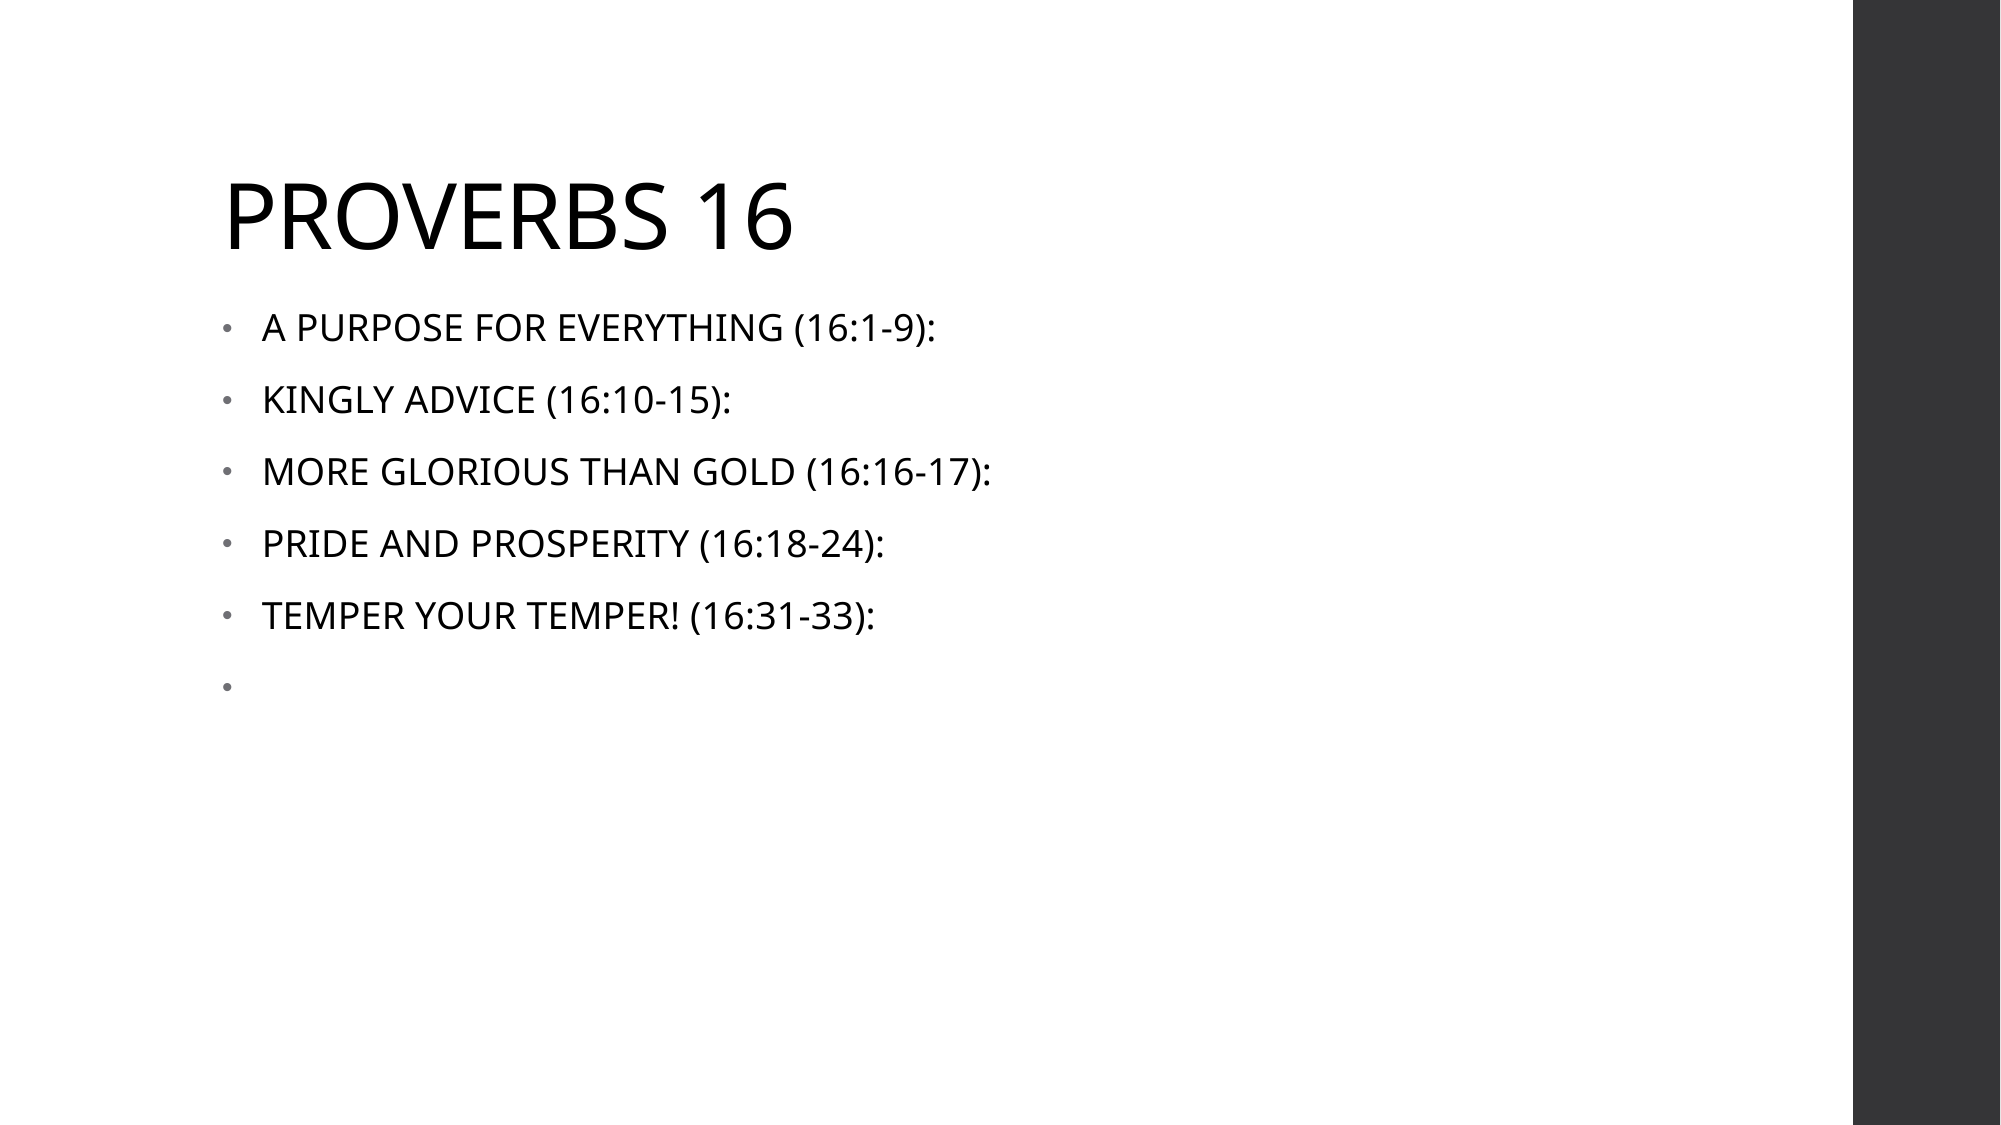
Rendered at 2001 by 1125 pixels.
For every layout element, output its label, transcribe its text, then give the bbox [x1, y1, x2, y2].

title PROVERBS 16 [206, 60, 1797, 278]
list A PURPOSE FOR EVERYTHING (16:1-9): KINGLY ADVICE (16:10-15): MORE GLORIOUS THAN GOLD (16:16-17): PRIDE AND PROSPERITY (16:18-24): TEMPER YOUR TEMPER! (16:31-33): [206, 299, 1617, 1014]
